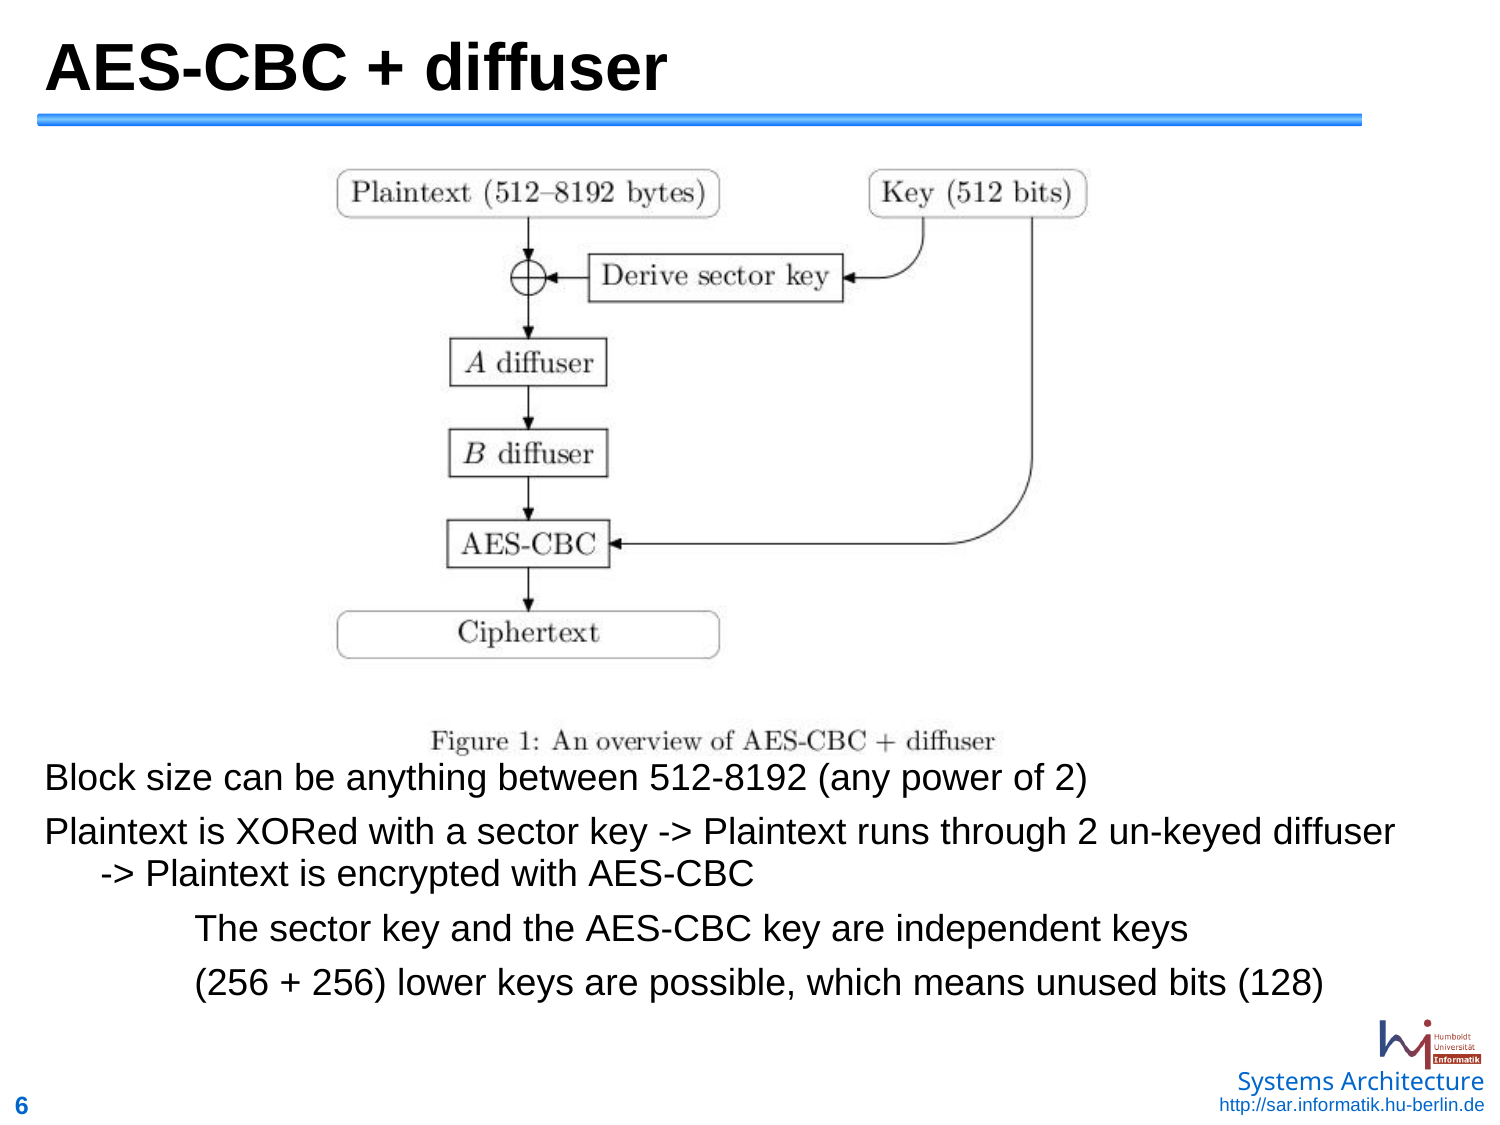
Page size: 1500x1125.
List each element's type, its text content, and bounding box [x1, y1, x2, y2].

text_box Block size can be anything between 512-8192 (any power of 2) Plaintext is XORed with a sector key -> Plaintext runs through 2 un-keyed diffuser -> Plaintext is encrypted with AES-CBC The sector key and the AES-CBC key are independent keys (256 + 256) lower keys are possible, which means unused bits (128) [29, 748, 1418, 1034]
title AES-CBC + diffuser [29, 16, 1500, 118]
picture [265, 130, 1124, 748]
picture [1376, 1016, 1483, 1071]
